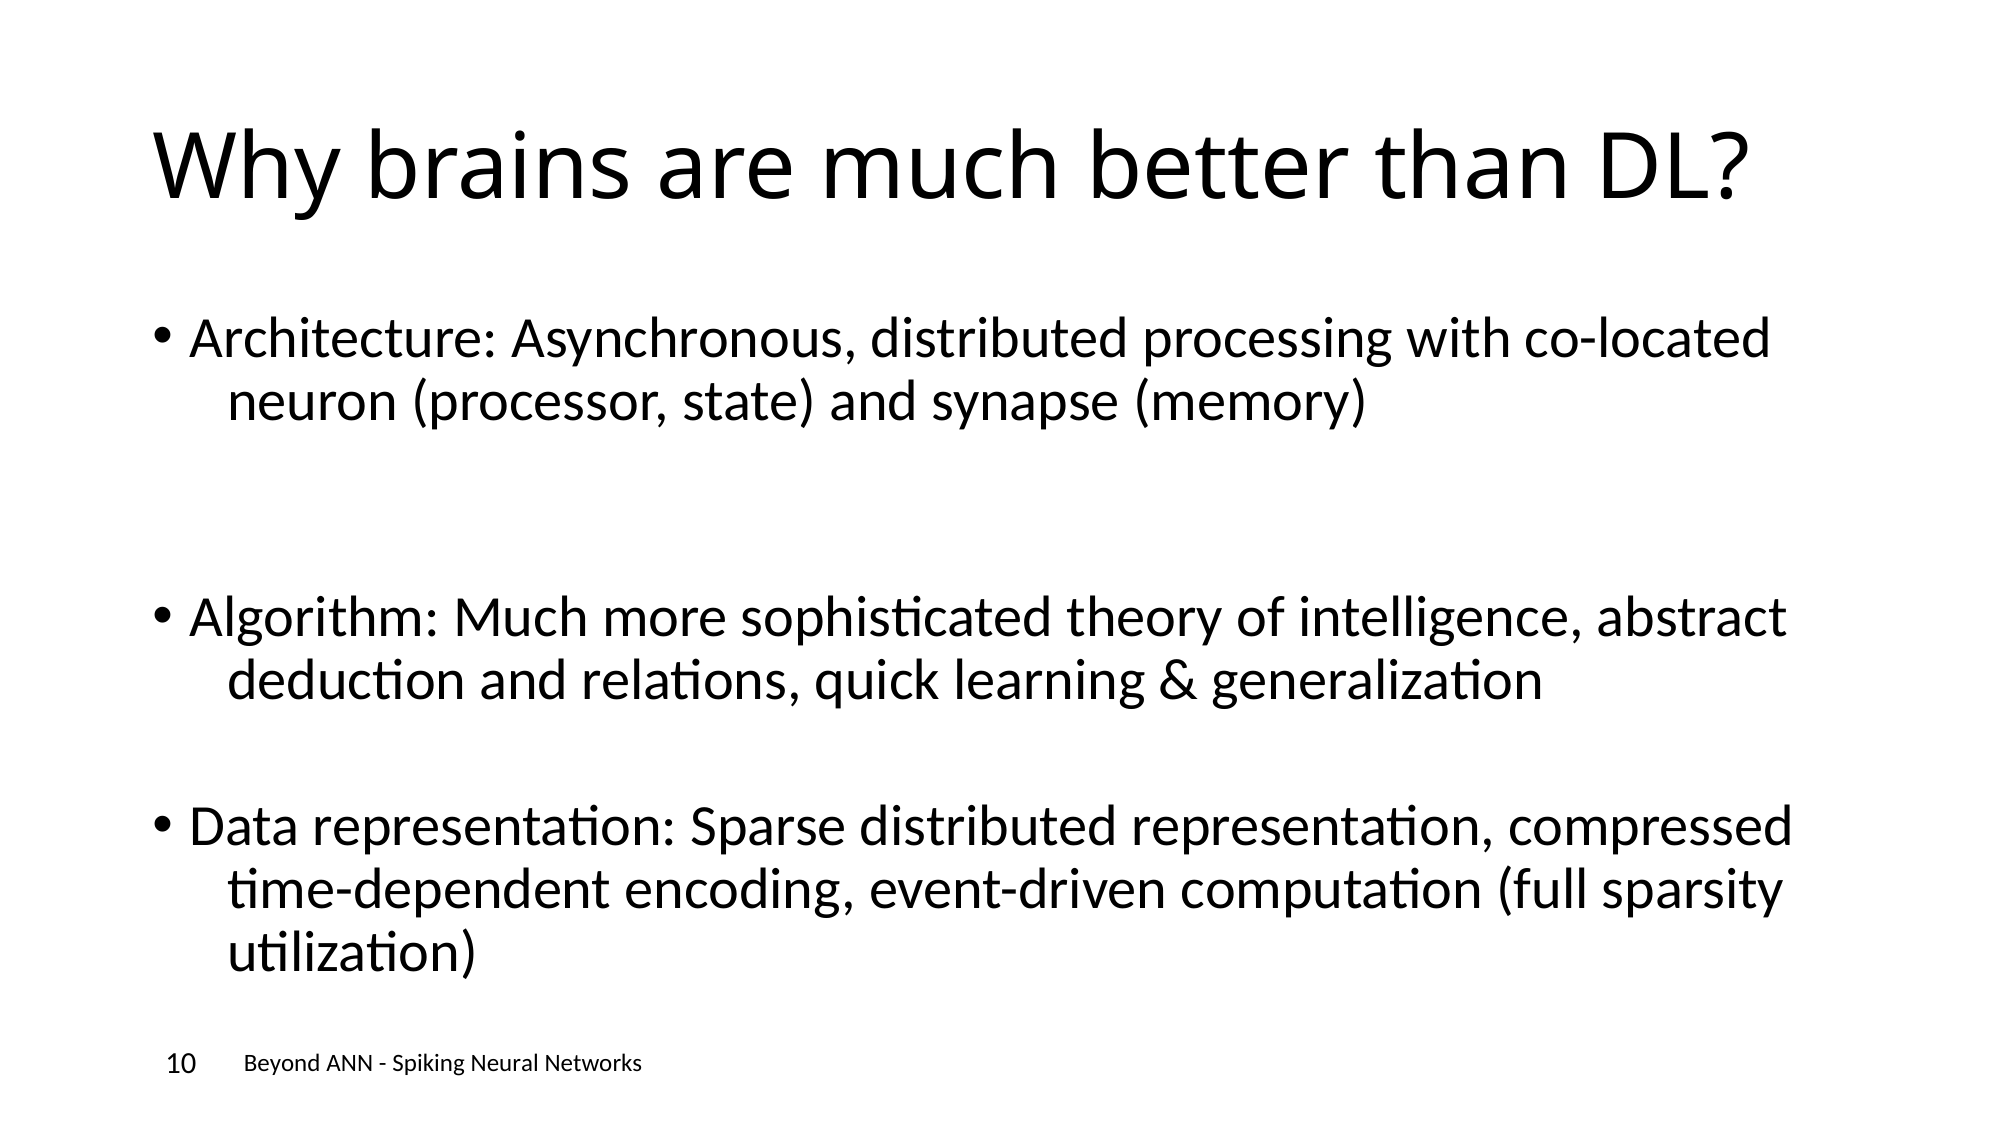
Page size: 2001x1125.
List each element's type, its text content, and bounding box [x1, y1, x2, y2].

text_box [0, 999, 244, 1125]
text_box Beyond ANN - Spiking Neural Networks [243, 998, 1785, 1125]
list Architecture: Asynchronous, distributed processing with co-located neuron (processor, state) and synapse (memory) Algorithm: Much more sophisticated theory of intelligence, abstract deduction and relations, quick learning & generalization Data representation: Sparse distributed representation, compressed time-dependent encoding, event-driven computation (full sparsity utilization) [137, 299, 1863, 1014]
title Why brains are much better than DL? [137, 59, 1863, 278]
